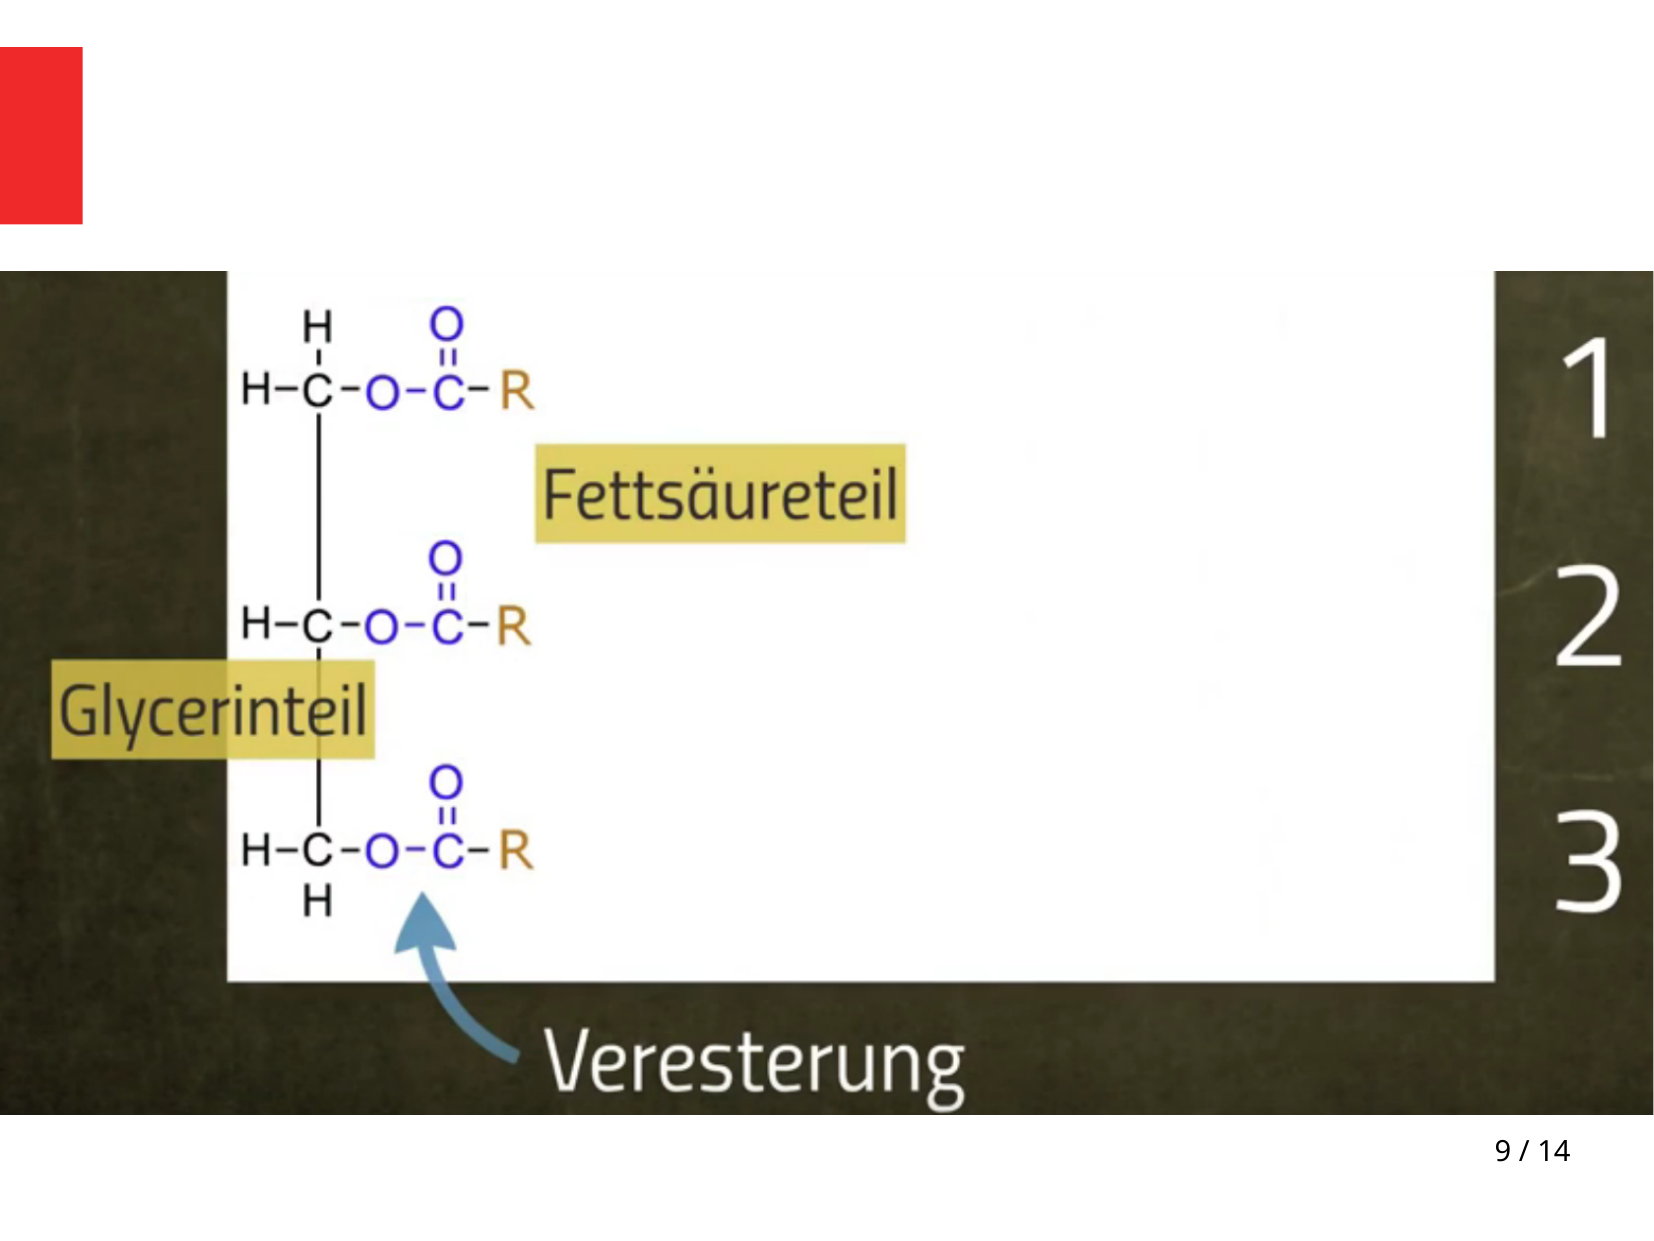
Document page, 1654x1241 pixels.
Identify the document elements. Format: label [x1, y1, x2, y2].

picture [0, 271, 1654, 1115]
